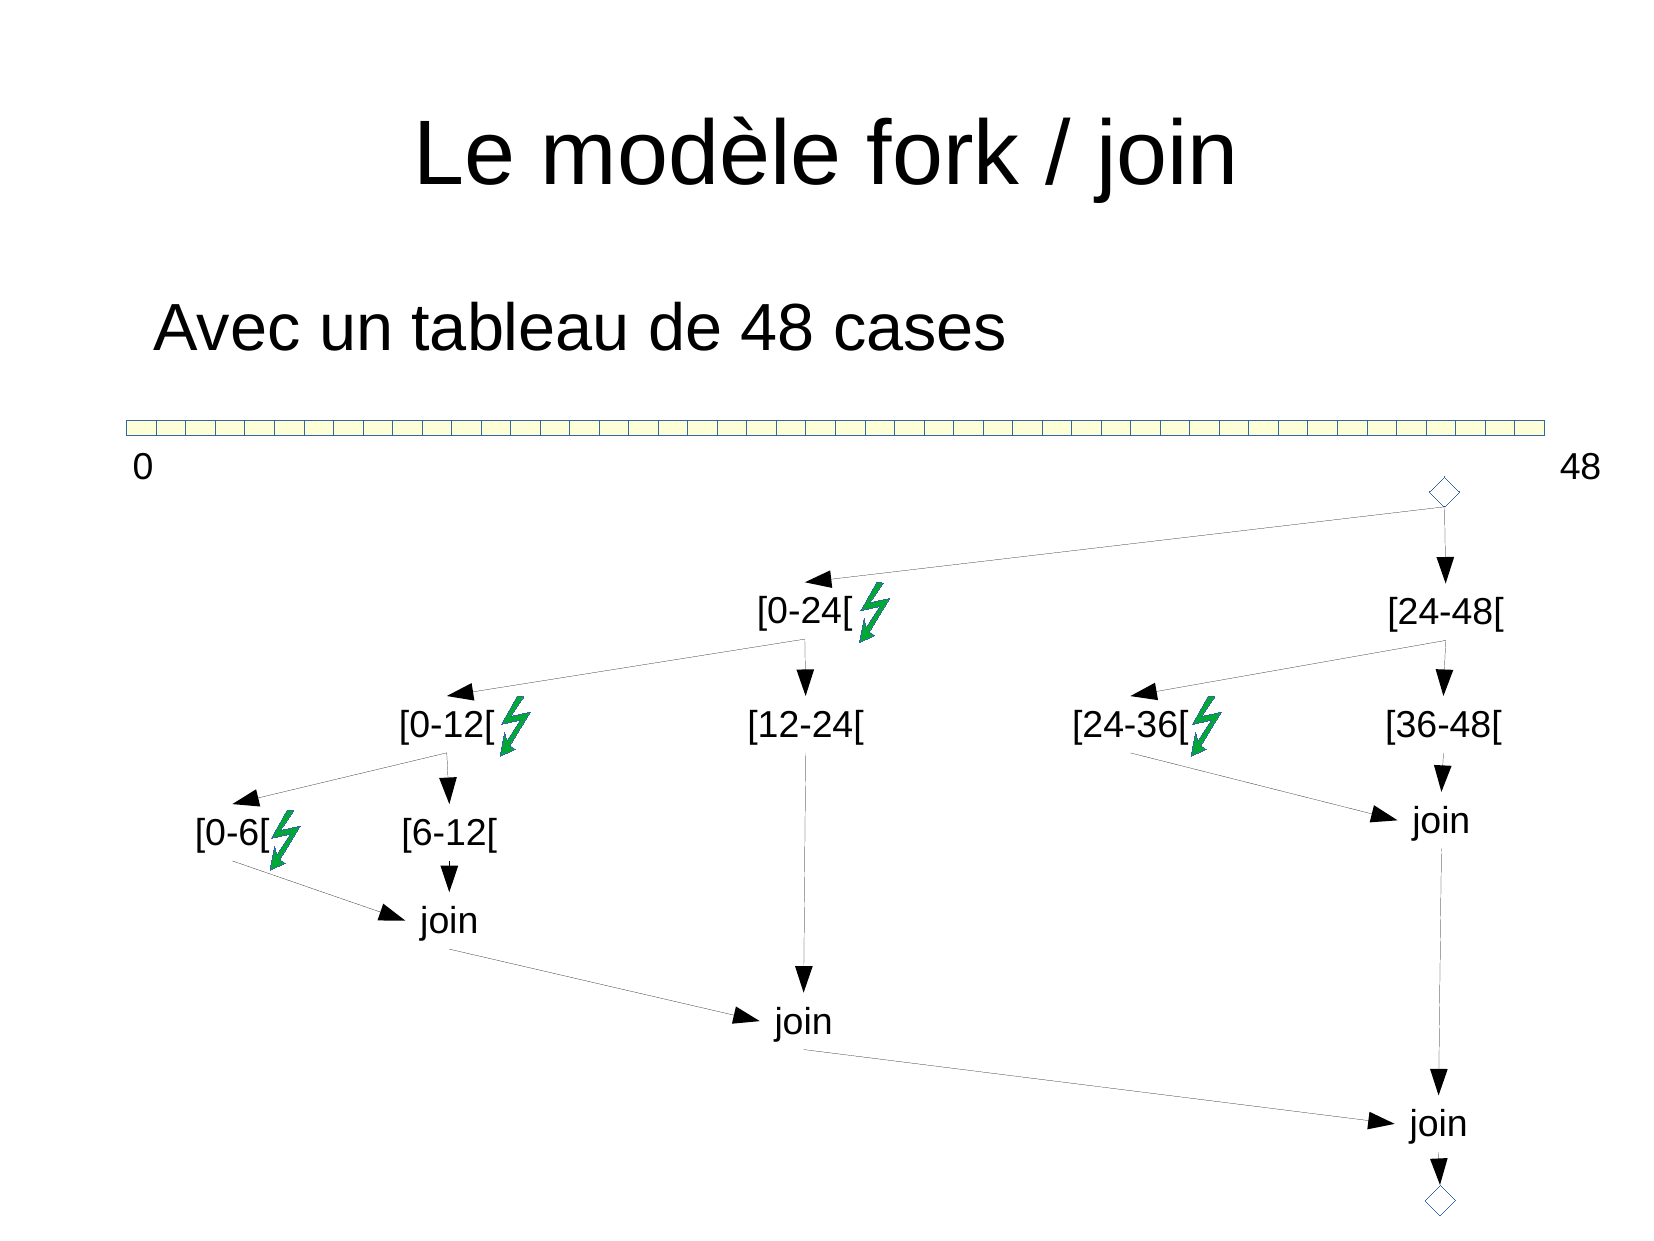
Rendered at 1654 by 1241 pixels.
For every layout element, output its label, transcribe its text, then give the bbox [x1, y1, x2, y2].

text_box [6-12[ [386, 804, 513, 861]
text_box [270, 810, 301, 871]
text_box join [759, 992, 848, 1050]
text_box 48 [1545, 438, 1617, 496]
text_box 0 [117, 438, 169, 496]
text_box [0-6[ [180, 804, 285, 861]
text_box join [1394, 1095, 1483, 1153]
text_box [1425, 1185, 1456, 1216]
text_box [12-24[ [732, 696, 879, 753]
text_box [1429, 476, 1460, 507]
text_box [24-48[ [1372, 583, 1519, 641]
text_box [859, 582, 890, 643]
text_box join [1397, 791, 1486, 849]
text_box [500, 696, 531, 757]
text_box [0-24[ [742, 582, 868, 640]
text_box join [405, 892, 494, 950]
text_box [0-12[ [384, 696, 510, 753]
title Le modèle fork / join [82, 49, 1571, 257]
text_box [1191, 696, 1222, 757]
text_box [126, 420, 1545, 436]
text_box [36-48[ [1370, 696, 1517, 753]
text_box [24-36[ [1057, 696, 1204, 753]
list Avec un tableau de 48 cases [82, 290, 1571, 391]
